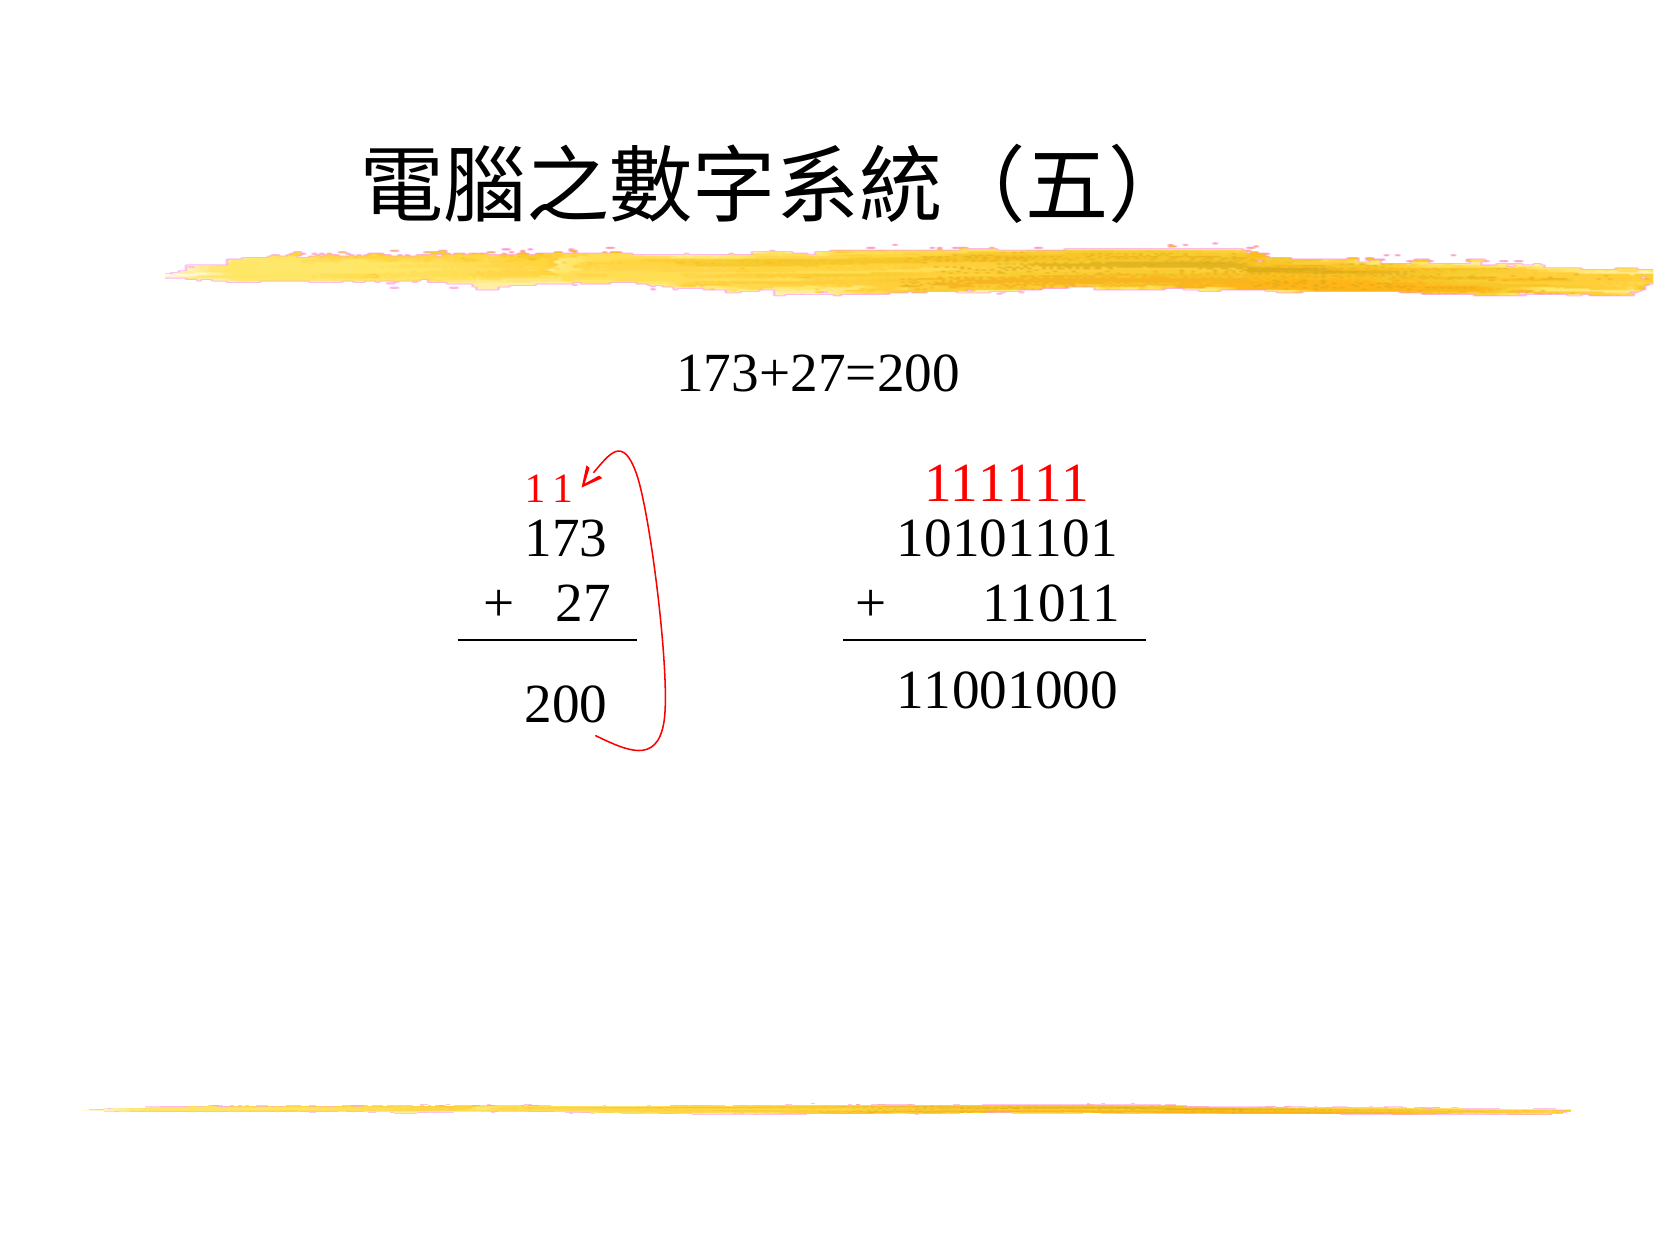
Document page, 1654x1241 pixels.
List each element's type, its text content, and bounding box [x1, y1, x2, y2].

picture [165, 237, 1654, 308]
text_box 173+27=200 [661, 330, 978, 414]
text_box 1 [509, 454, 567, 527]
text_box 1 [567, 454, 594, 527]
text_box 11001000 [881, 647, 1136, 731]
text_box 173 + 27 [468, 496, 630, 639]
text_box 200 [509, 661, 626, 745]
title 電腦之數字系統（五） [73, 25, 1479, 249]
text_box 111111 [909, 440, 1210, 524]
picture [82, 1102, 1571, 1117]
text_box 10101101 + 11011 [840, 496, 1140, 645]
text_box 173 + 27 [468, 641, 630, 783]
